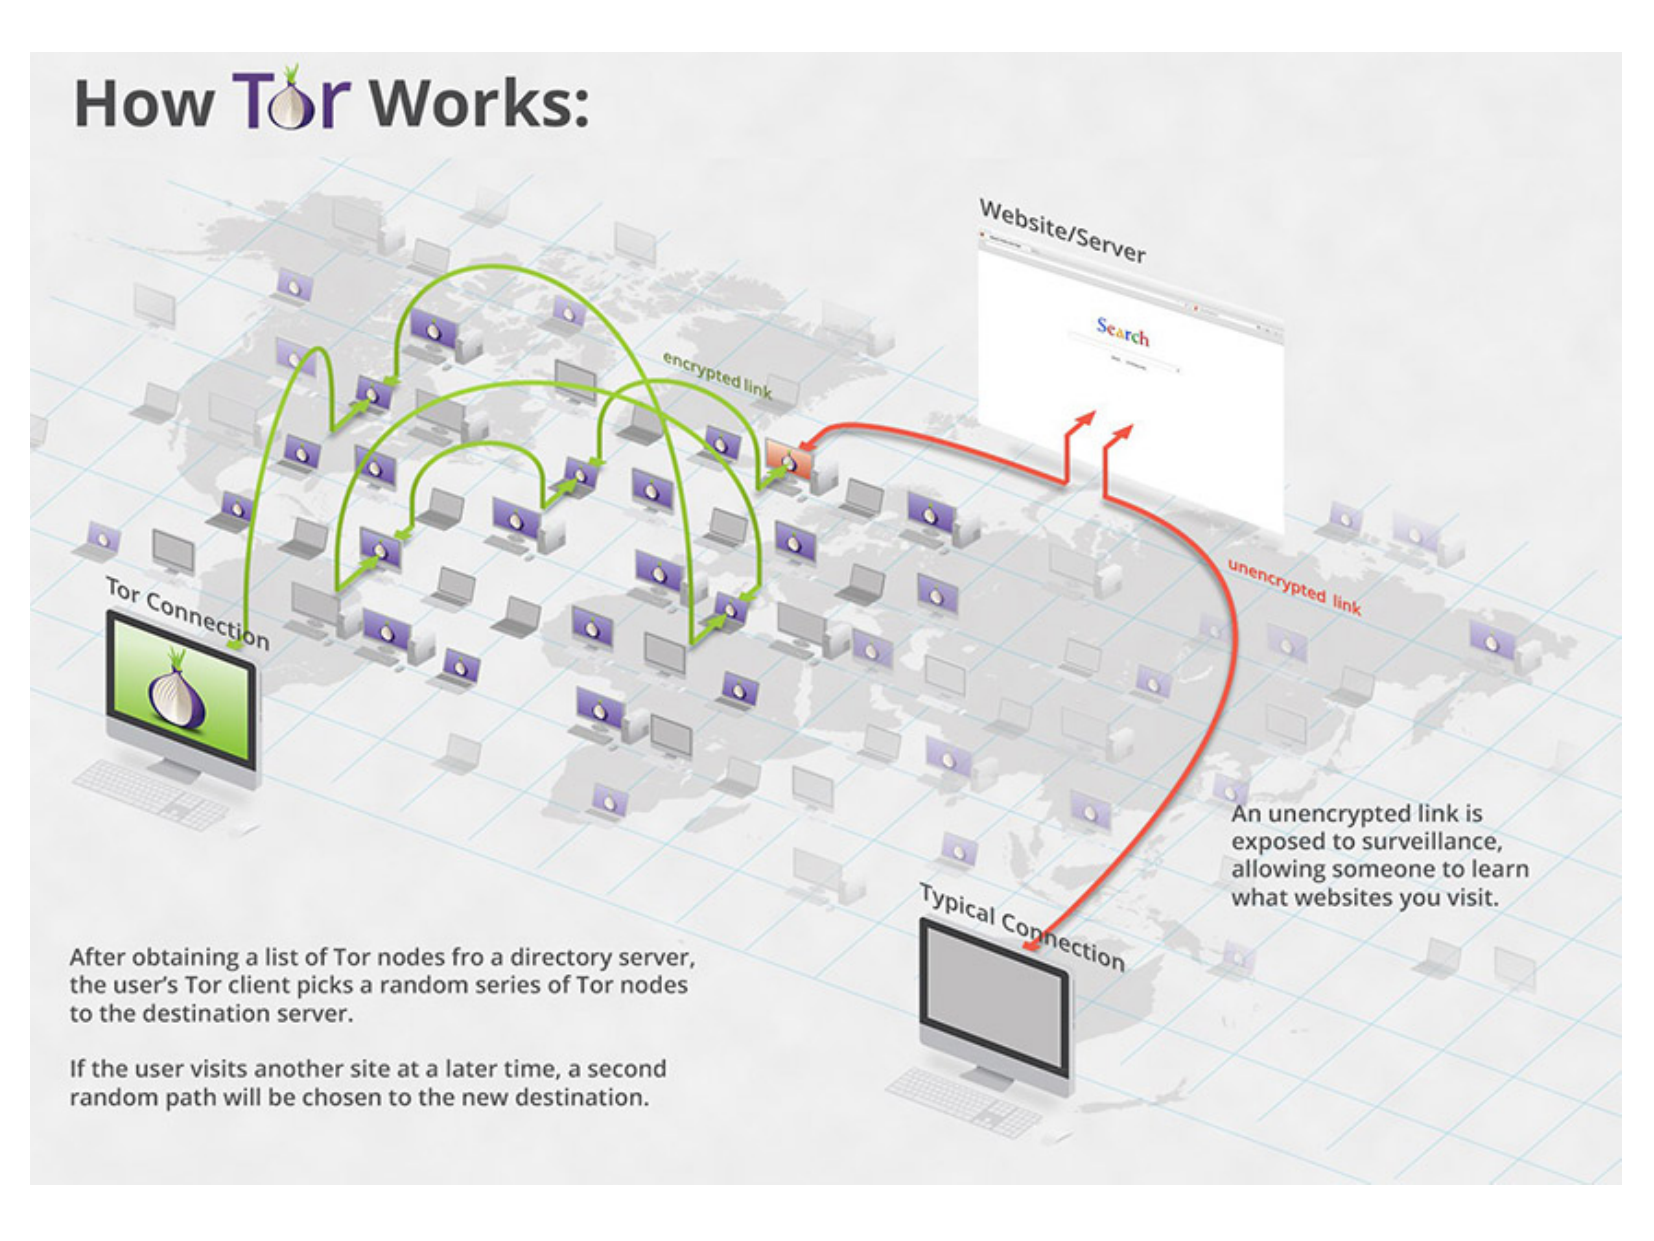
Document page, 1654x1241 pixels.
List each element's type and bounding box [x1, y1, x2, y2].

picture [30, 52, 1622, 1186]
